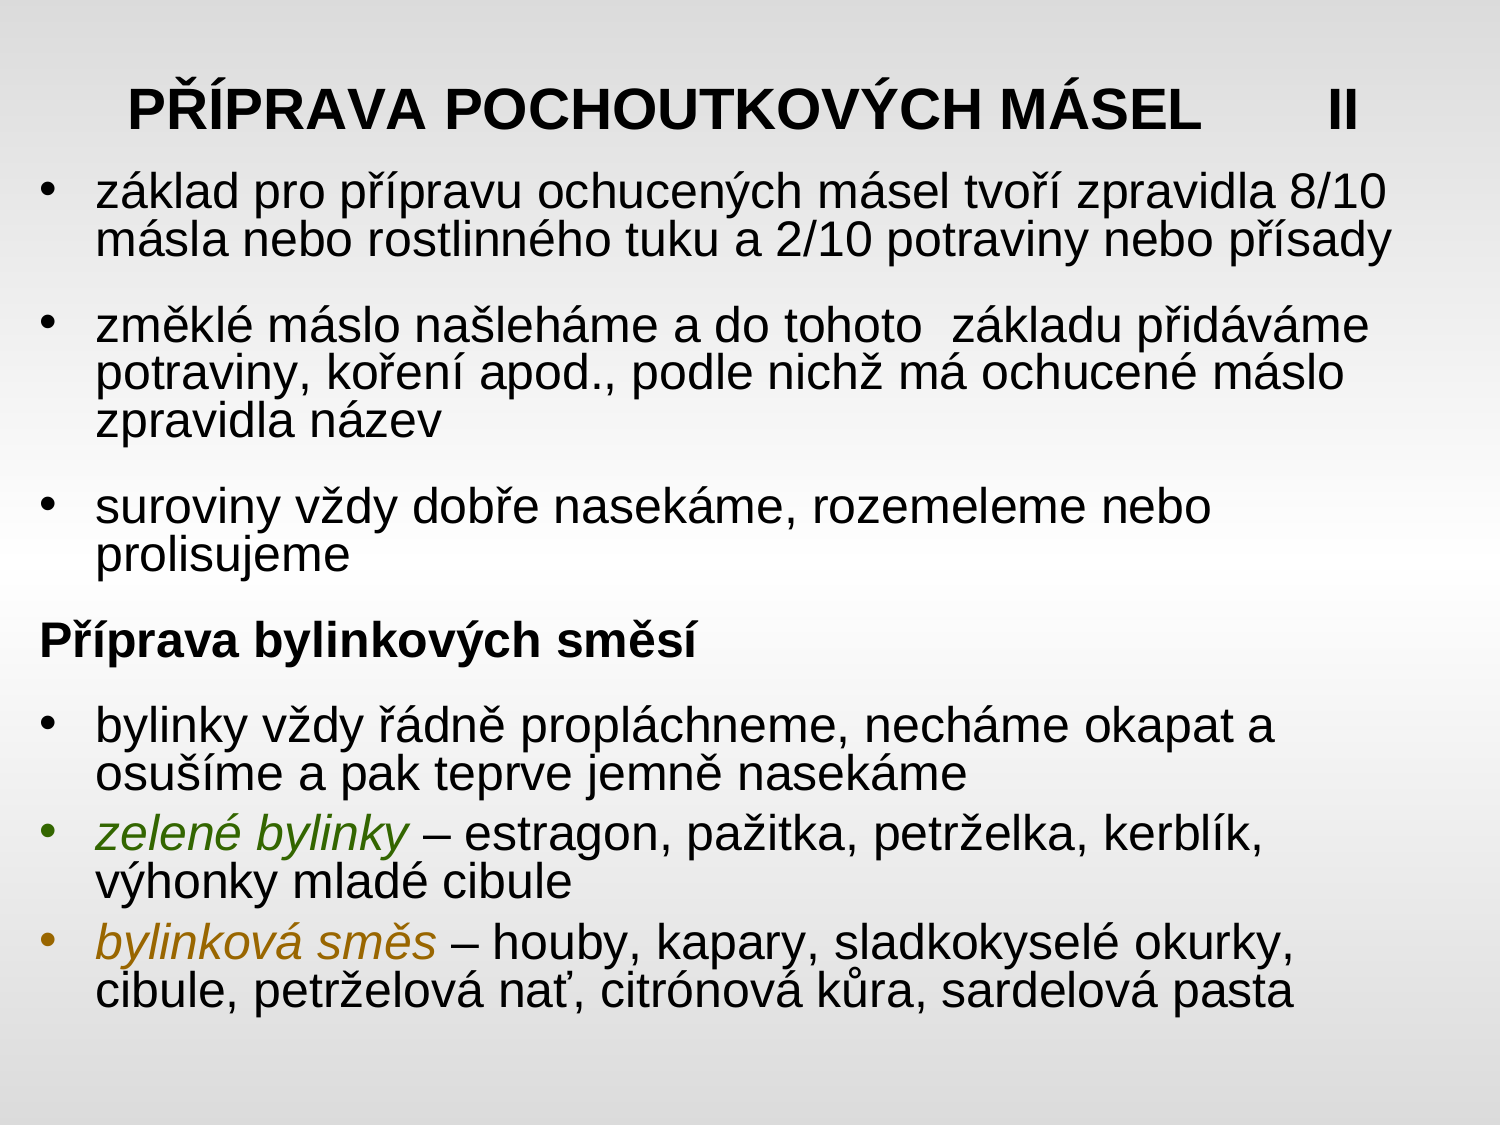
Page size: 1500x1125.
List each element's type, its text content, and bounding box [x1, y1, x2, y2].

title PŘÍPRAVA POCHOUTKOVÝCH MÁSEL II [62, 49, 1426, 162]
list základ pro přípravu ochucených másel tvoří zpravidla 8/10 másla nebo rostlinného tuku a 2/10 potraviny nebo přísady změklé máslo našleháme a do tohoto základu přidáváme potraviny, koření apod., podle nichž má ochucené máslo zpravidla název suroviny vždy dobře nasekáme, rozemeleme nebo prolisujeme Příprava bylinkových směsí bylinky vždy řádně propláchneme, necháme okapat a osušíme a pak teprve jemně nasekáme zelené bylinky – estragon, pažitka, petrželka, kerblík, výhonky mladé cibule bylinková směs – houby, kapary, sladkokyselé okurky, cibule, petrželová nať, citrónová kůra, sardelová pasta [24, 162, 1450, 1101]
